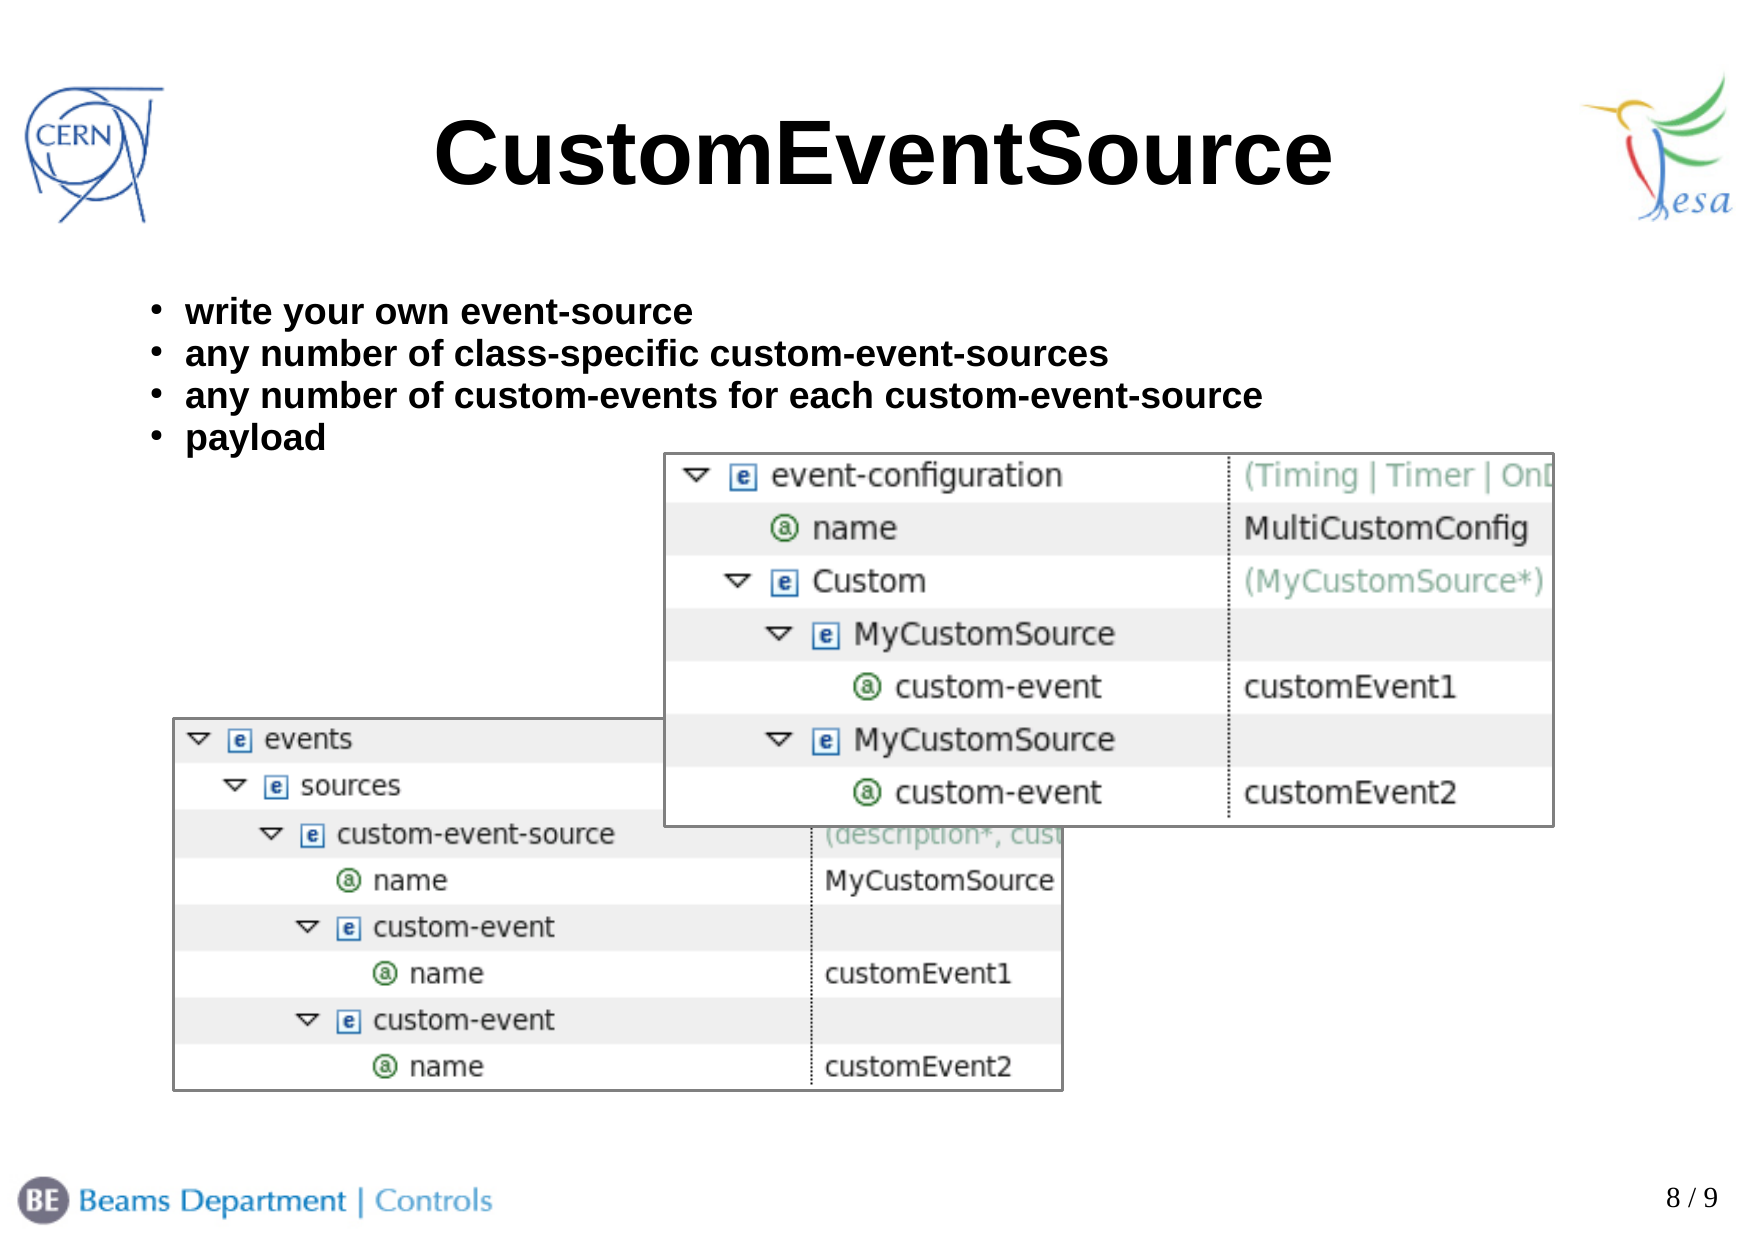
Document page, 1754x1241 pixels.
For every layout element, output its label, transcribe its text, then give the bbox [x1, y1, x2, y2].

picture [0, 1160, 522, 1241]
picture [174, 720, 1061, 1089]
title CustomEventSource [180, 56, 1590, 250]
picture [1590, 64, 1736, 222]
picture [22, 85, 166, 225]
picture [666, 455, 1552, 826]
text_box write your own event-source any number of class-specific custom-event-sources any number of custom-events for each custom-event-source payload [135, 282, 1278, 471]
